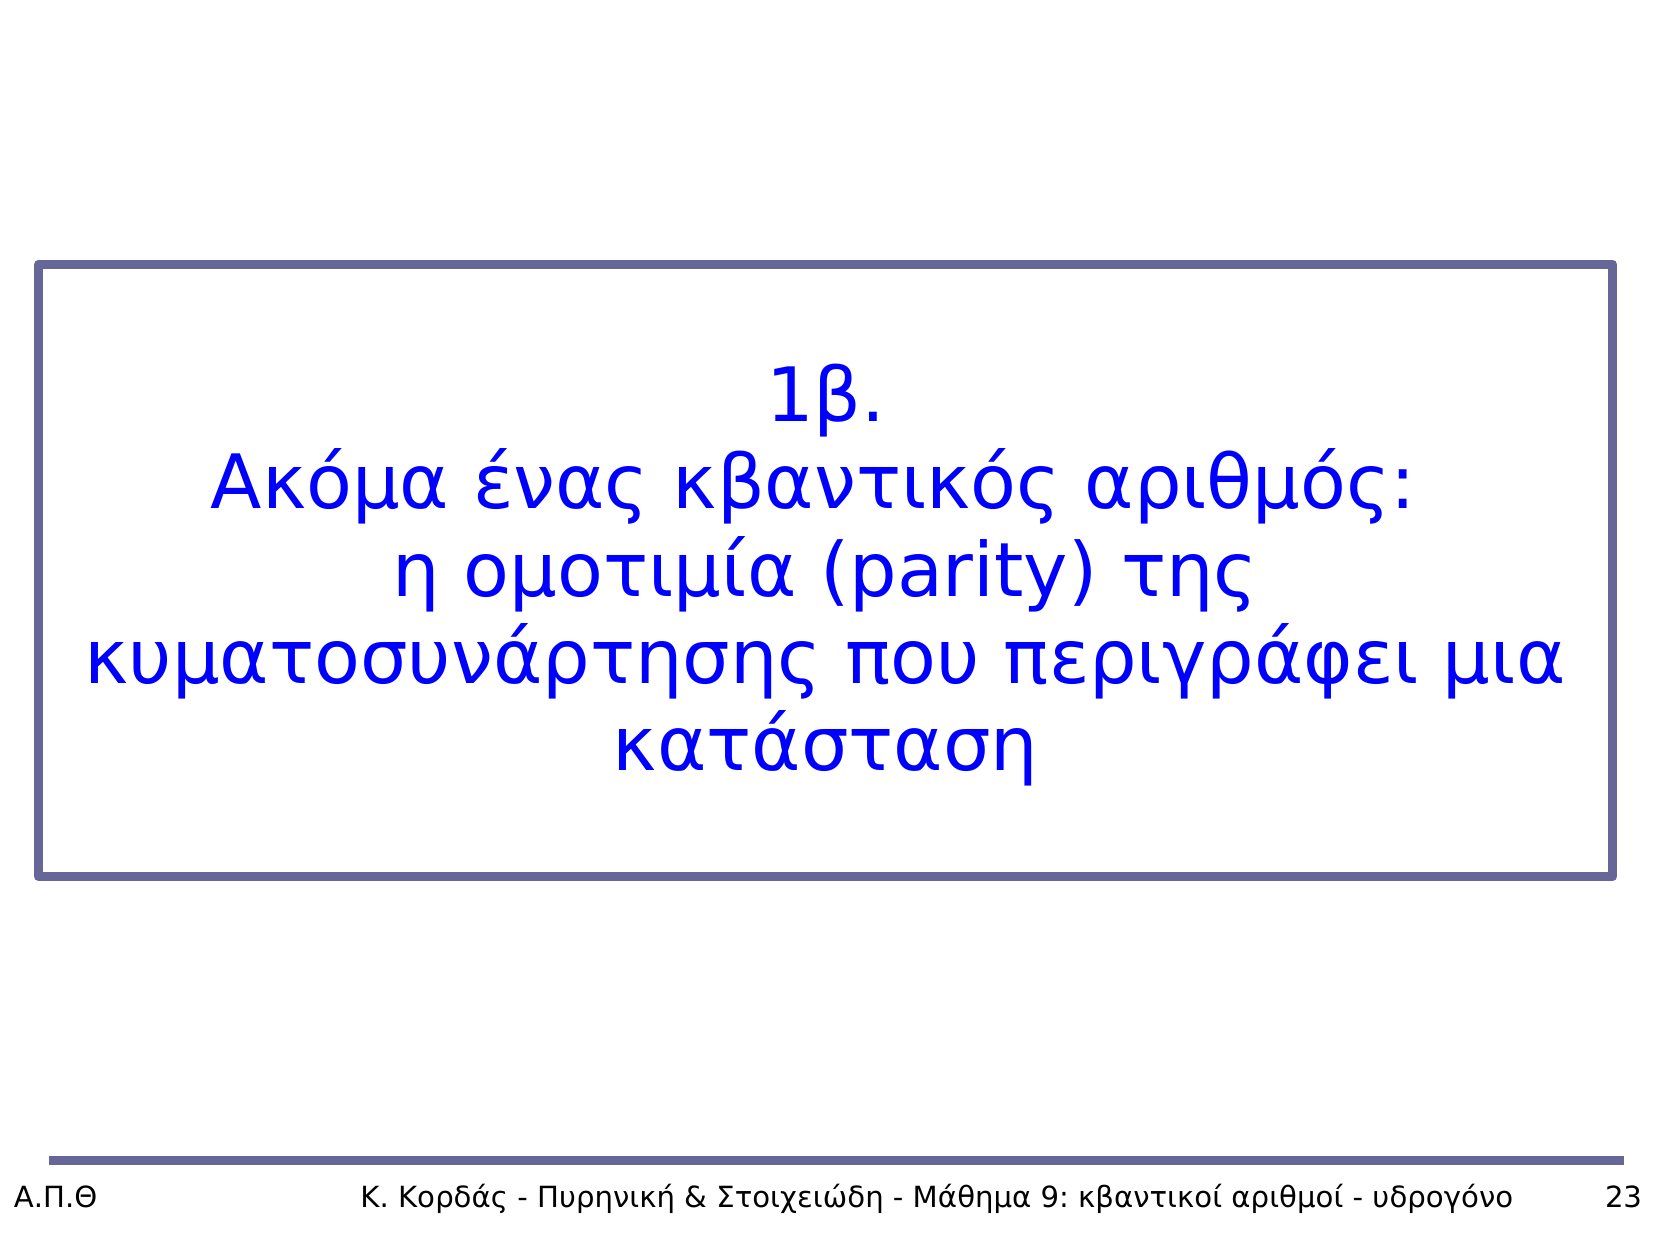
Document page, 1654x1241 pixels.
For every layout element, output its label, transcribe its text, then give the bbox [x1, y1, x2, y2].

title 1β. Ακόμα ένας κβαντικός αριθμός: η ομοτιμία (parity) της κυματοσυνάρτησης που περιγράφει μια κατάσταση [38, 264, 1613, 877]
